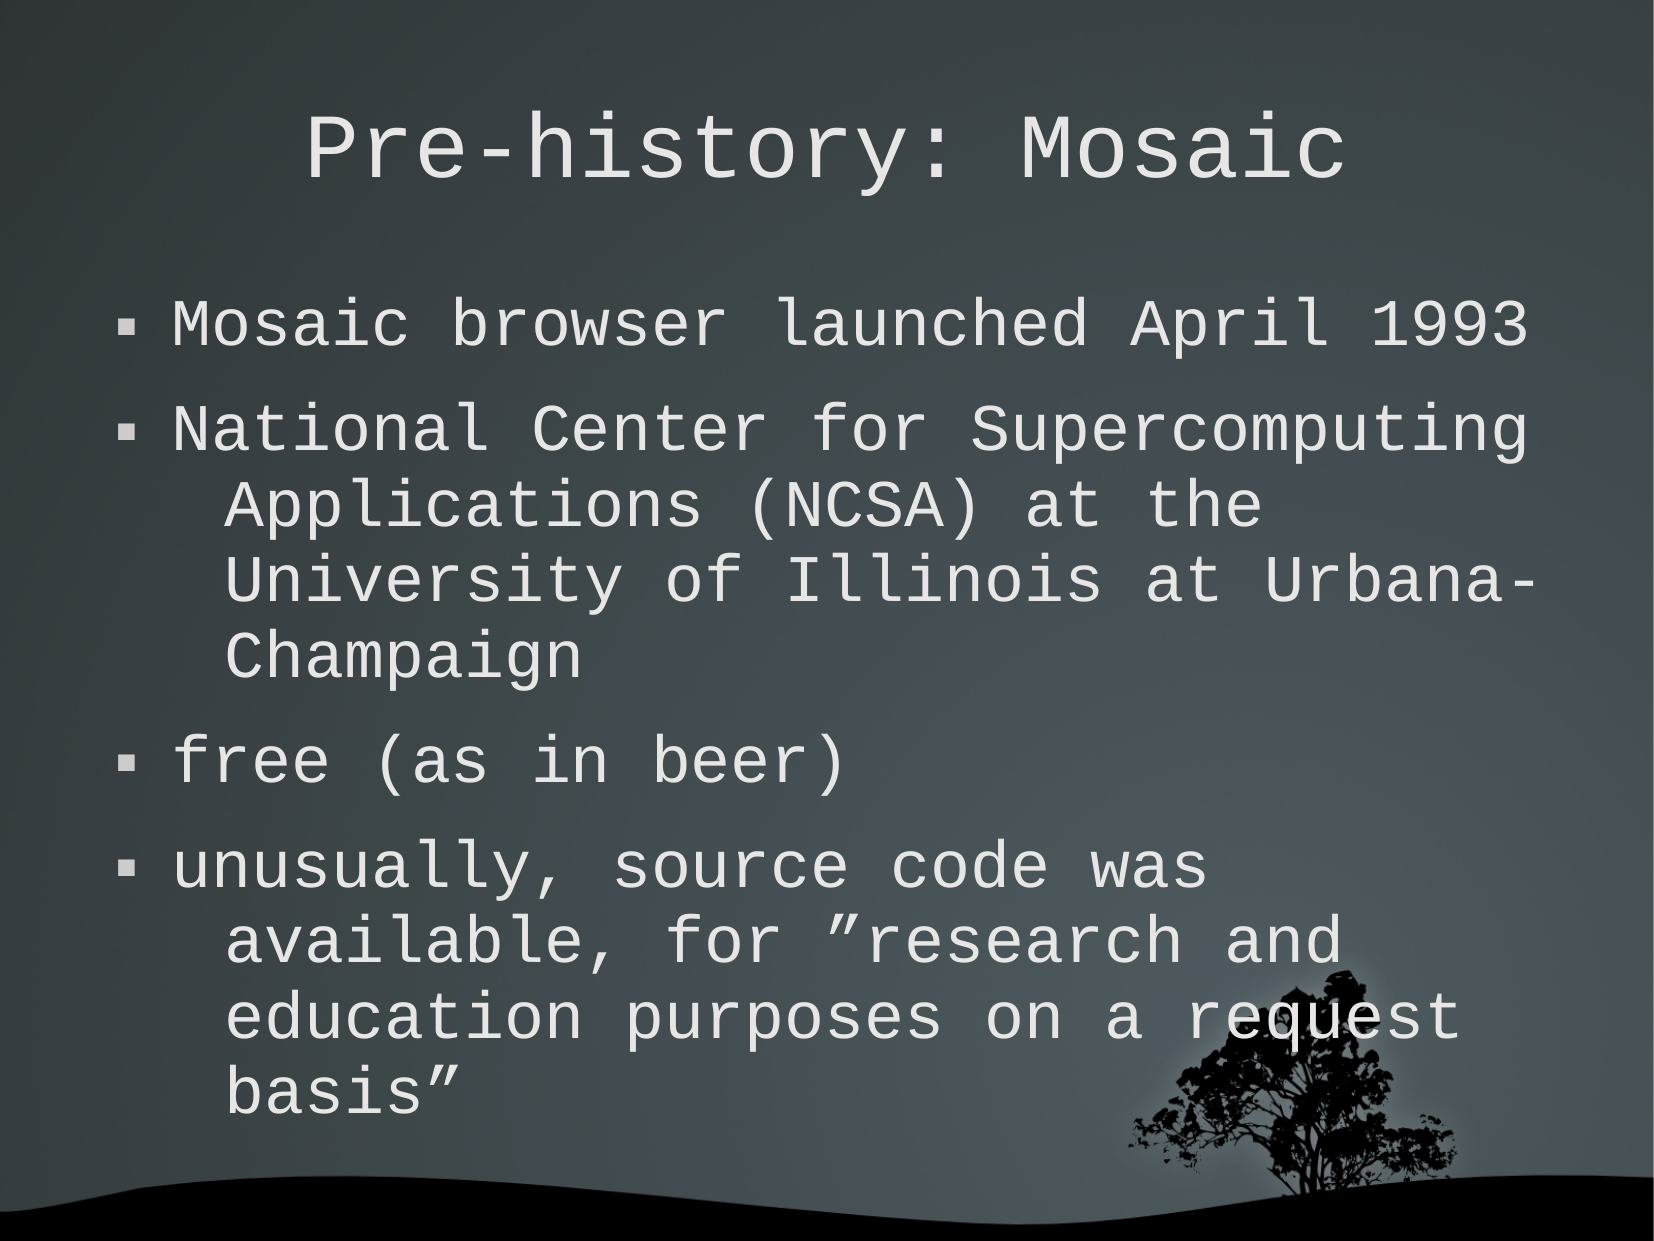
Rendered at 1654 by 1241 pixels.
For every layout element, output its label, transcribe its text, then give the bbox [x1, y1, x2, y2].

list Mosaic browser launched April 1993 National Center for Supercomputing Applications (NCSA) at the University of Illinois at Urbana-Champaign free (as in beer) unusually, source code was available, for ”research and education purposes on a request basis” [82, 290, 1571, 1241]
picture [0, 0, 1654, 1241]
title Pre-history: Mosaic [82, 56, 1571, 250]
